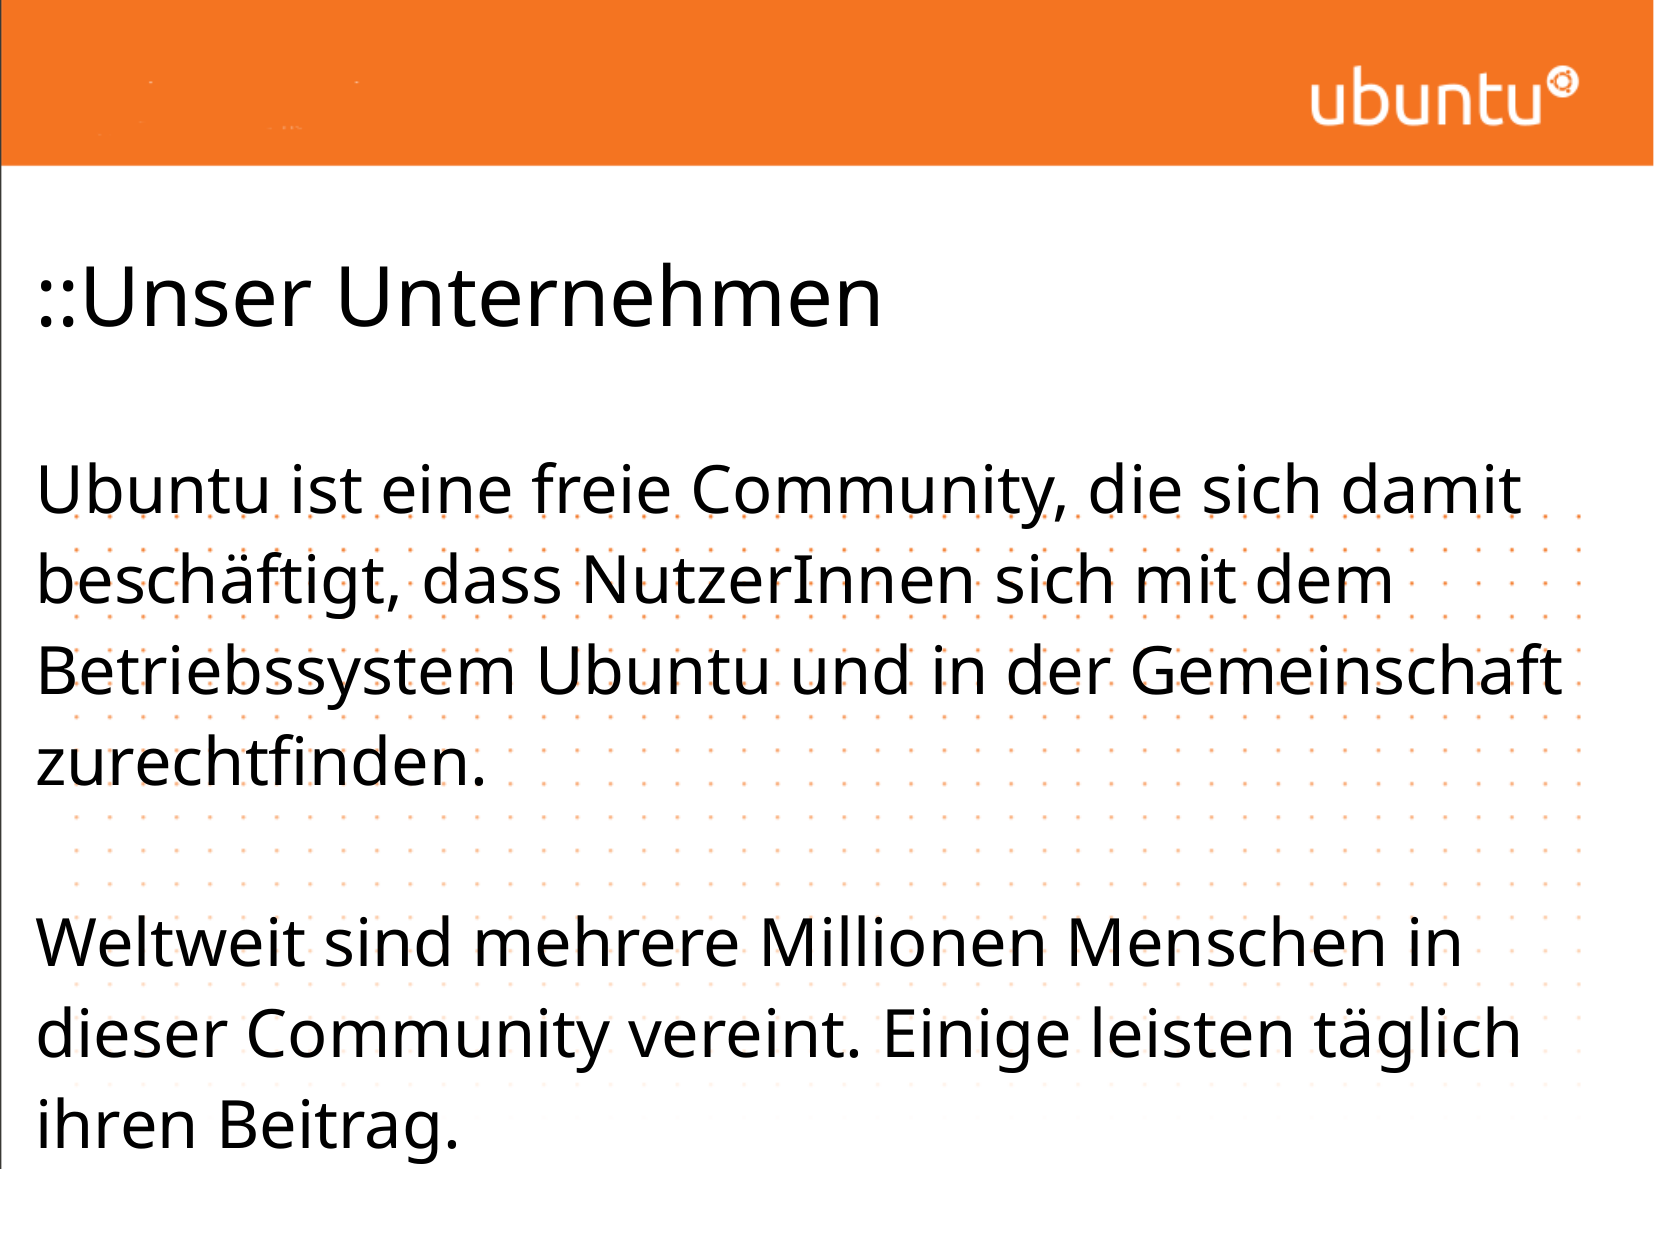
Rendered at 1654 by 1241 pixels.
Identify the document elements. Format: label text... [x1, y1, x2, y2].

picture [0, 0, 1654, 1169]
subtitle ::Unser Unternehmen Ubuntu ist eine freie Community, die sich damit beschäftigt, dass NutzerInnen sich mit dem Betriebssystem Ubuntu und in der Gemeinschaft zurechtfinden. Weltweit sind mehrere Millionen Menschen in dieser Community vereint. Einige leisten täglich ihren Beitrag. [35, 153, 1619, 1241]
